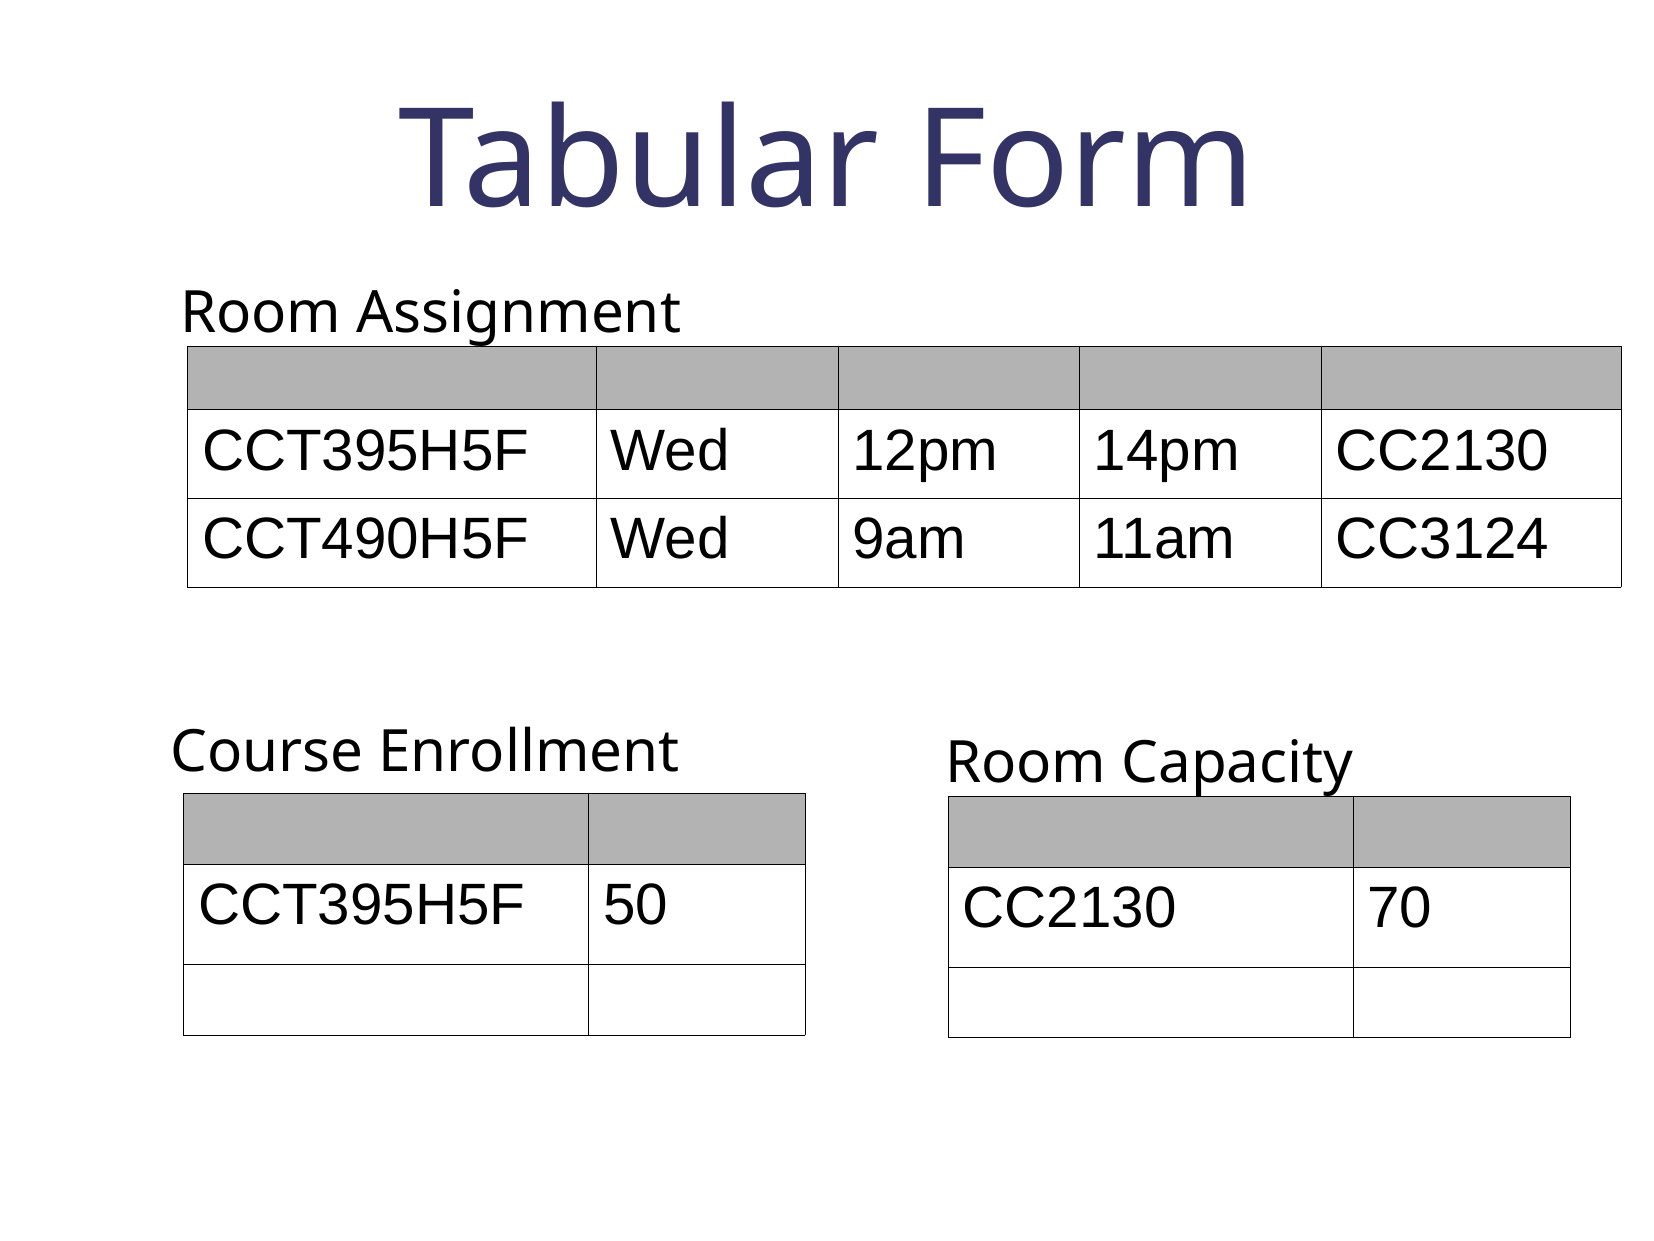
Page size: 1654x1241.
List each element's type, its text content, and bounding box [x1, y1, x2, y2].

table_header [184, 794, 588, 864]
text_box Room Capacity [900, 712, 1510, 799]
table_cell 12pm [839, 410, 1079, 498]
table_cell [949, 968, 1353, 1037]
table_cell Wed [597, 499, 838, 587]
table_cell [1354, 968, 1570, 1037]
table_header [597, 347, 838, 409]
title Tabular Form [82, 49, 1571, 257]
table_cell 11am [1080, 499, 1321, 587]
table_cell CC2130 [949, 868, 1353, 967]
table_header [589, 794, 805, 864]
table_cell 9am [839, 499, 1079, 587]
table_header [1354, 797, 1570, 867]
table_header [188, 349, 596, 409]
table_cell 14pm [1080, 410, 1321, 498]
table_cell [589, 965, 805, 1035]
table_cell 50 [589, 865, 805, 964]
table_cell [184, 965, 588, 1035]
table_cell CCT395H5F [188, 410, 596, 498]
table_cell 70 [1354, 868, 1570, 967]
text_box Course Enrollment [140, 701, 751, 788]
table_cell CC2130 [1322, 410, 1621, 498]
table_cell CCT490H5F [188, 499, 596, 587]
text_box Room Assignment [150, 262, 760, 349]
table_header [839, 347, 1079, 409]
table_header [1080, 347, 1321, 409]
table_cell CCT395H5F [184, 865, 588, 964]
table_header [1322, 347, 1621, 409]
table_cell Wed [597, 410, 838, 498]
table_cell CC3124 [1322, 499, 1621, 587]
table_header [949, 799, 1353, 867]
